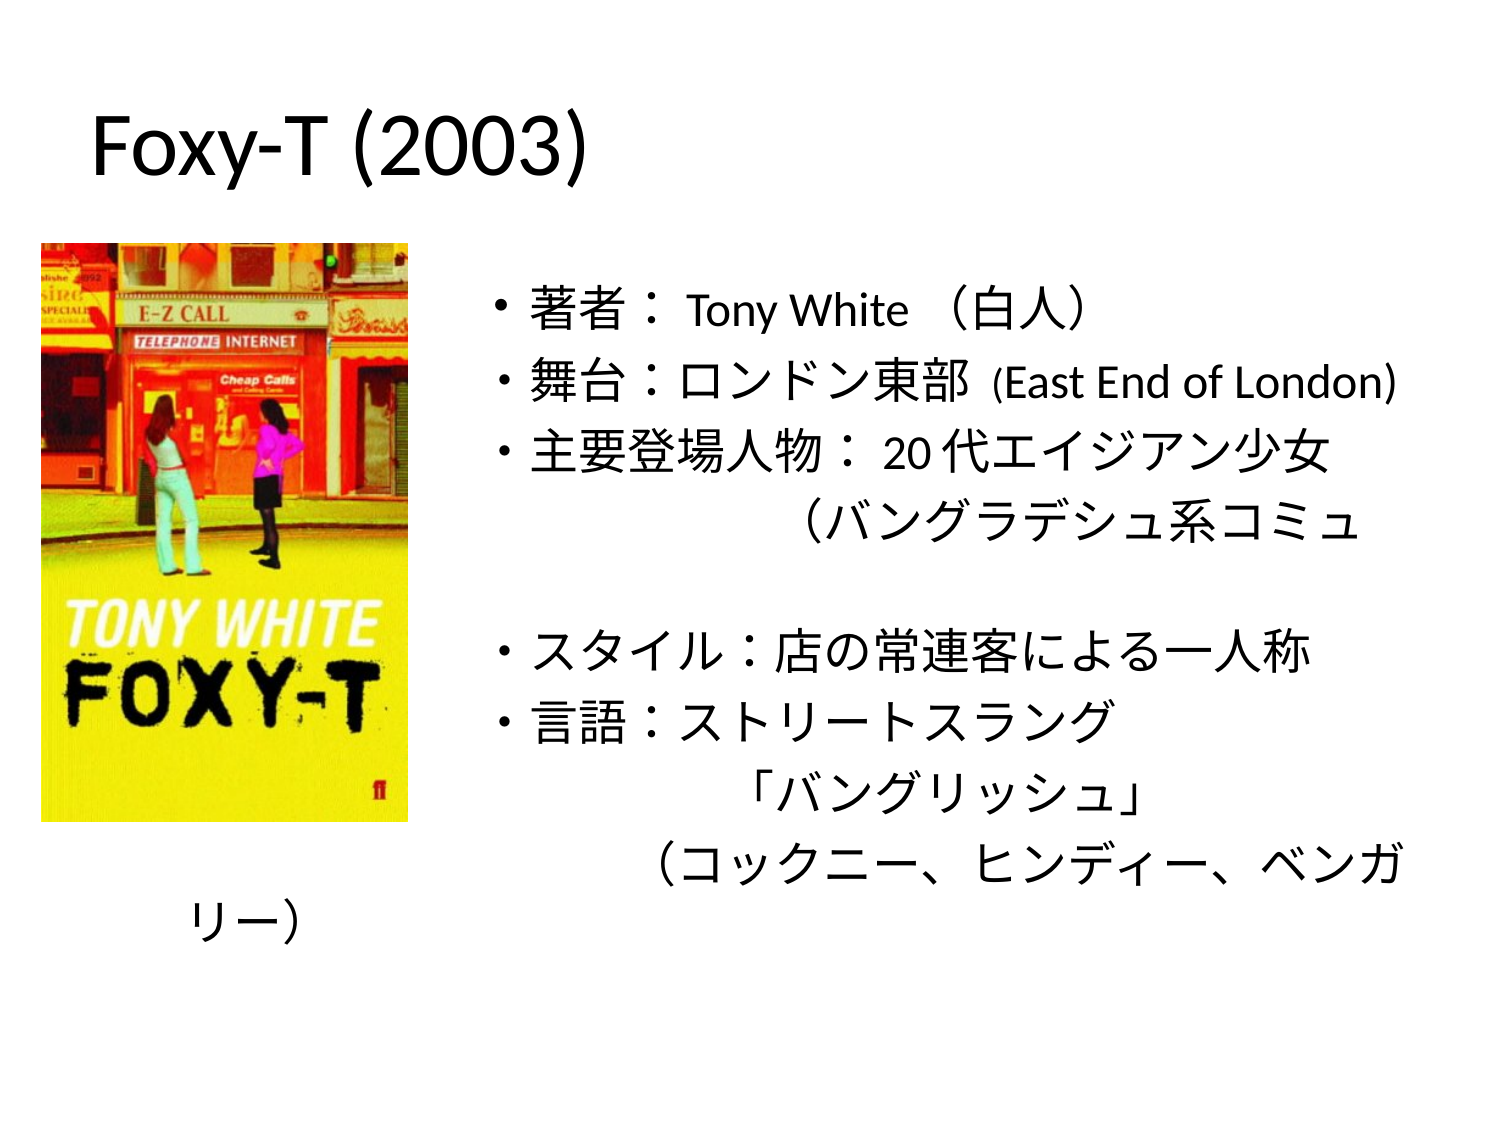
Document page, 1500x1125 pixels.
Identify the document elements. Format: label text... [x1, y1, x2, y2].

title Foxy-T (2003) [75, 45, 1426, 150]
picture [41, 243, 408, 822]
list ・著者：Tony White（白人） ・舞台：ロンドン東部 (East End of London) ・主要登場人物：20代エイジアン少女 （バングラデシュ系コミュニティ） ・スタイル：店の常連客による一人称 ・言語：ストリートスラング 「バングリッシュ」 （コックニー、ヒンディー、ベンガリー） [147, 262, 1459, 1071]
